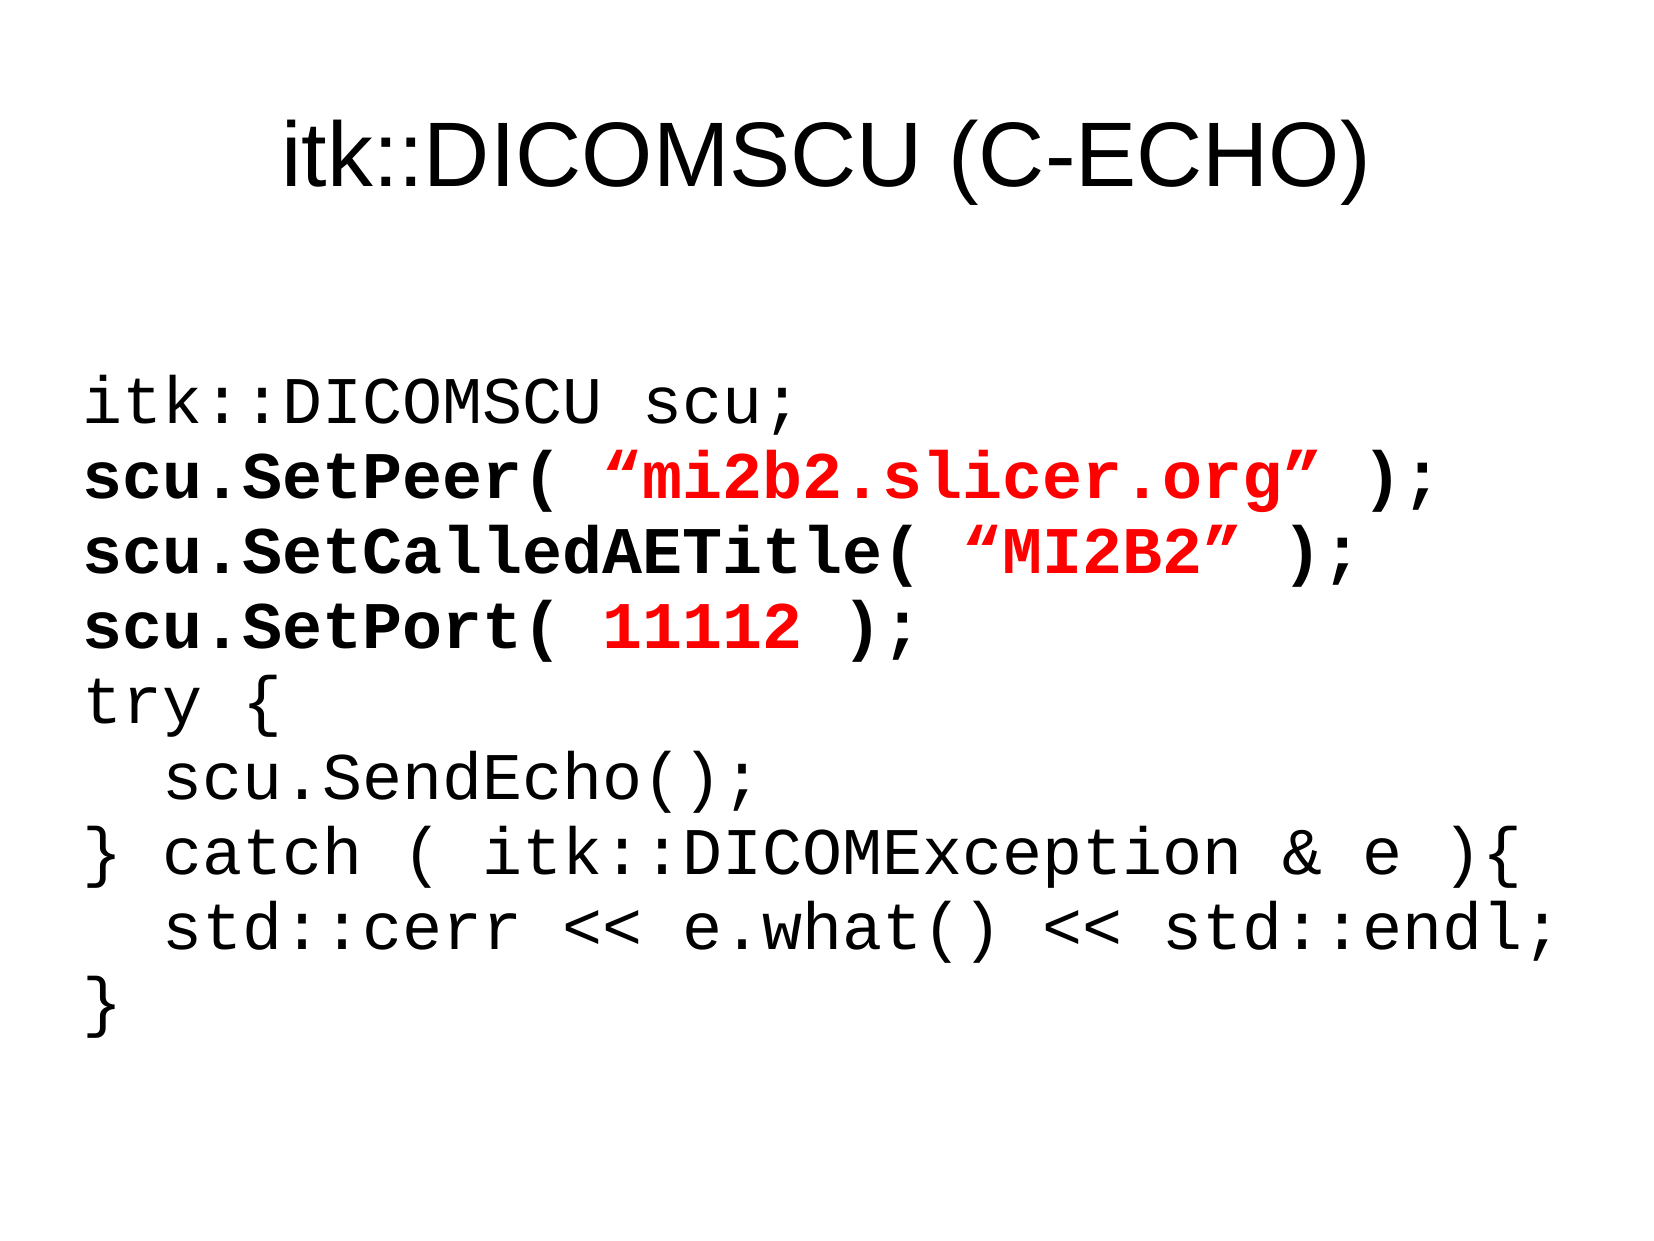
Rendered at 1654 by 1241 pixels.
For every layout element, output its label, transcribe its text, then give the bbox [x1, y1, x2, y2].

subtitle itk::DICOMSCU scu; scu.SetPeer( “mi2b2.slicer.org” ); scu.SetCalledAETitle( “MI2B2” ); scu.SetPort( 11112 ); try { scu.SendEcho(); } catch ( itk::DICOMException & e ){ std::cerr << e.what() << std::endl; } [82, 297, 1571, 1102]
title itk::DICOMSCU (C-ECHO) [82, 56, 1571, 249]
